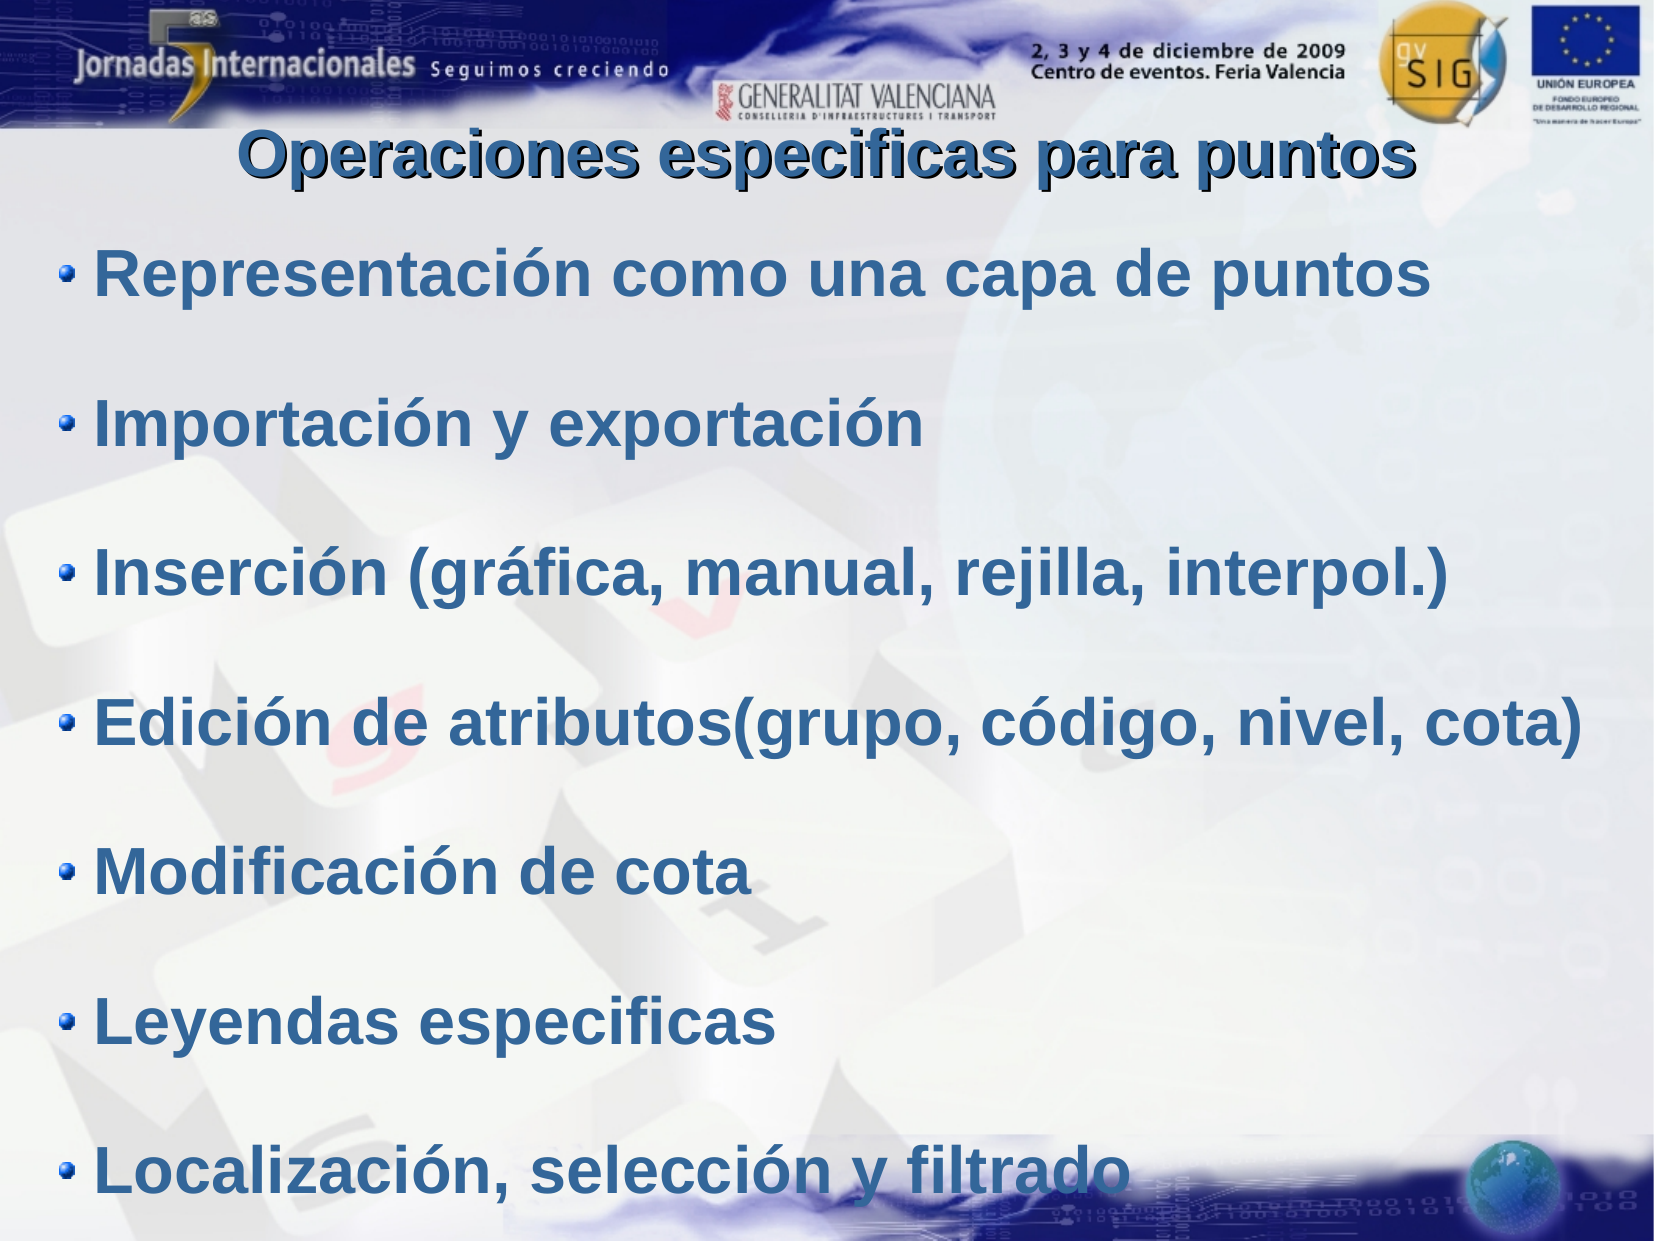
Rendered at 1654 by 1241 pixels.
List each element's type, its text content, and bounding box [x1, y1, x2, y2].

subtitle Representación como una capa de puntos Importación y exportación Inserción (gráfica, manual, rejilla, interpol.) Edición de atributos(grupo, código, nivel, cota) Modificación de cota Leyendas especificas Localización, selección y filtrado [59, 236, 1601, 1209]
title Operaciones especificas para puntos [82, 56, 1571, 236]
picture [0, 0, 1654, 1241]
